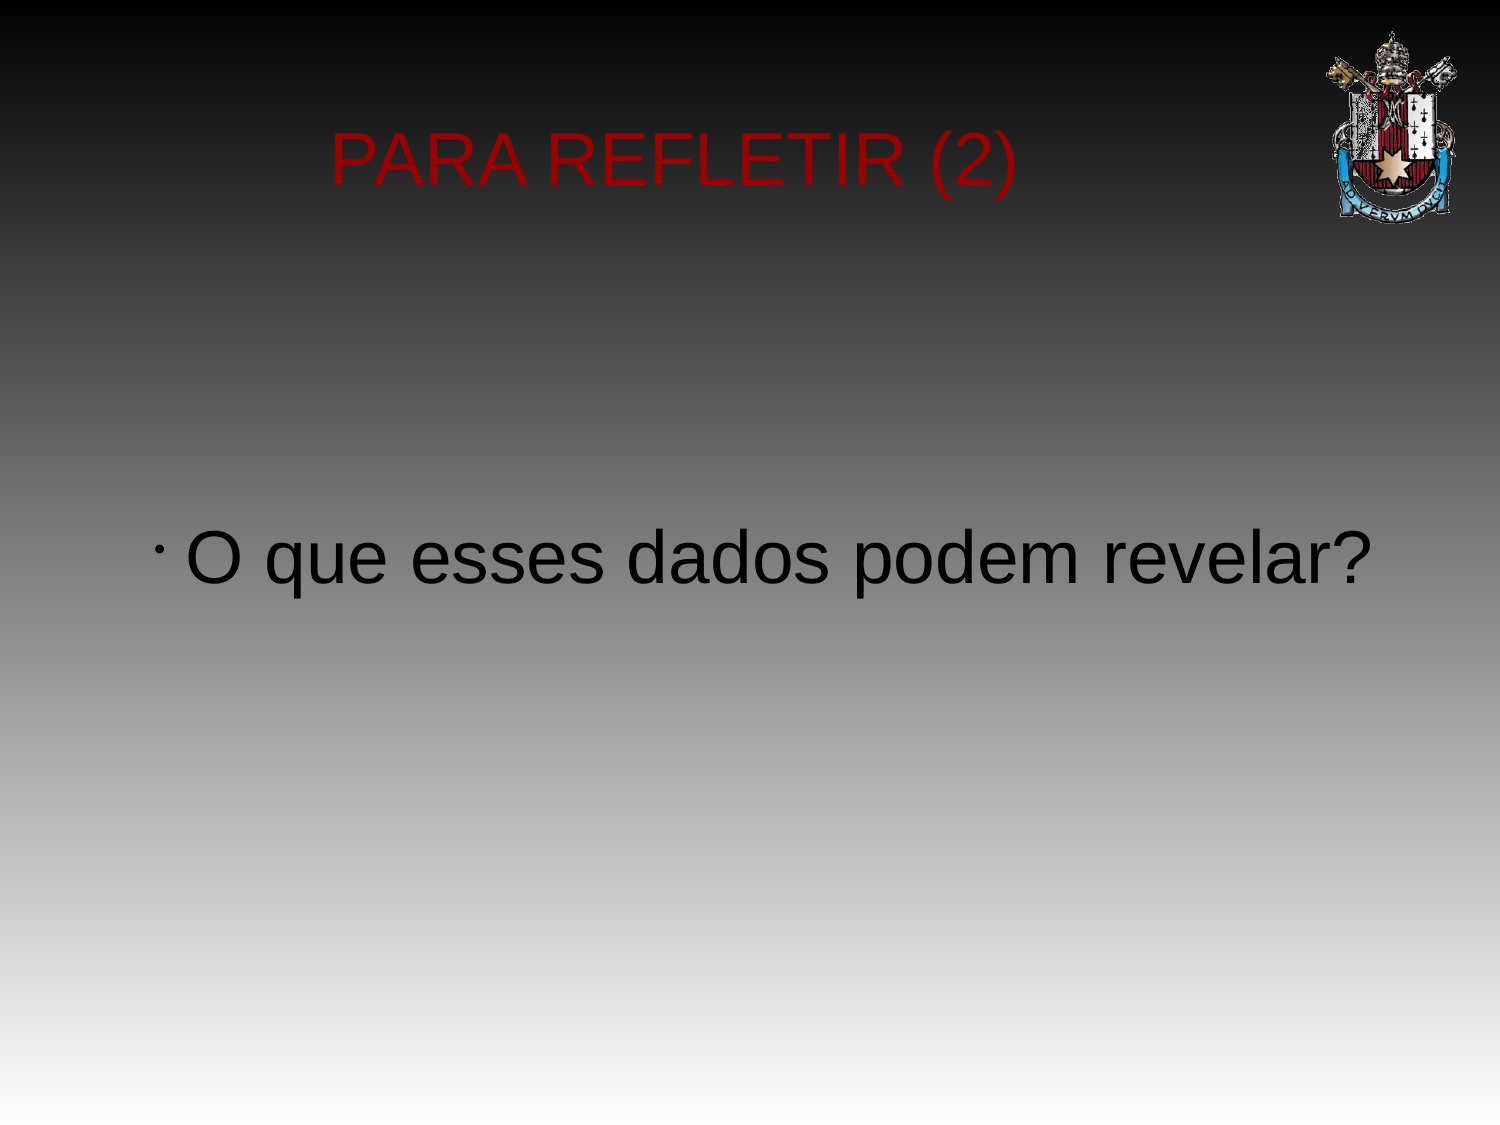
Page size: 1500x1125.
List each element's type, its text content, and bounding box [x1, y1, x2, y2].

chart [1326, 31, 1457, 224]
list O que esses dados podem revelar? [0, 455, 1500, 1083]
title PARA REFLETIR (2) [88, 101, 1247, 208]
